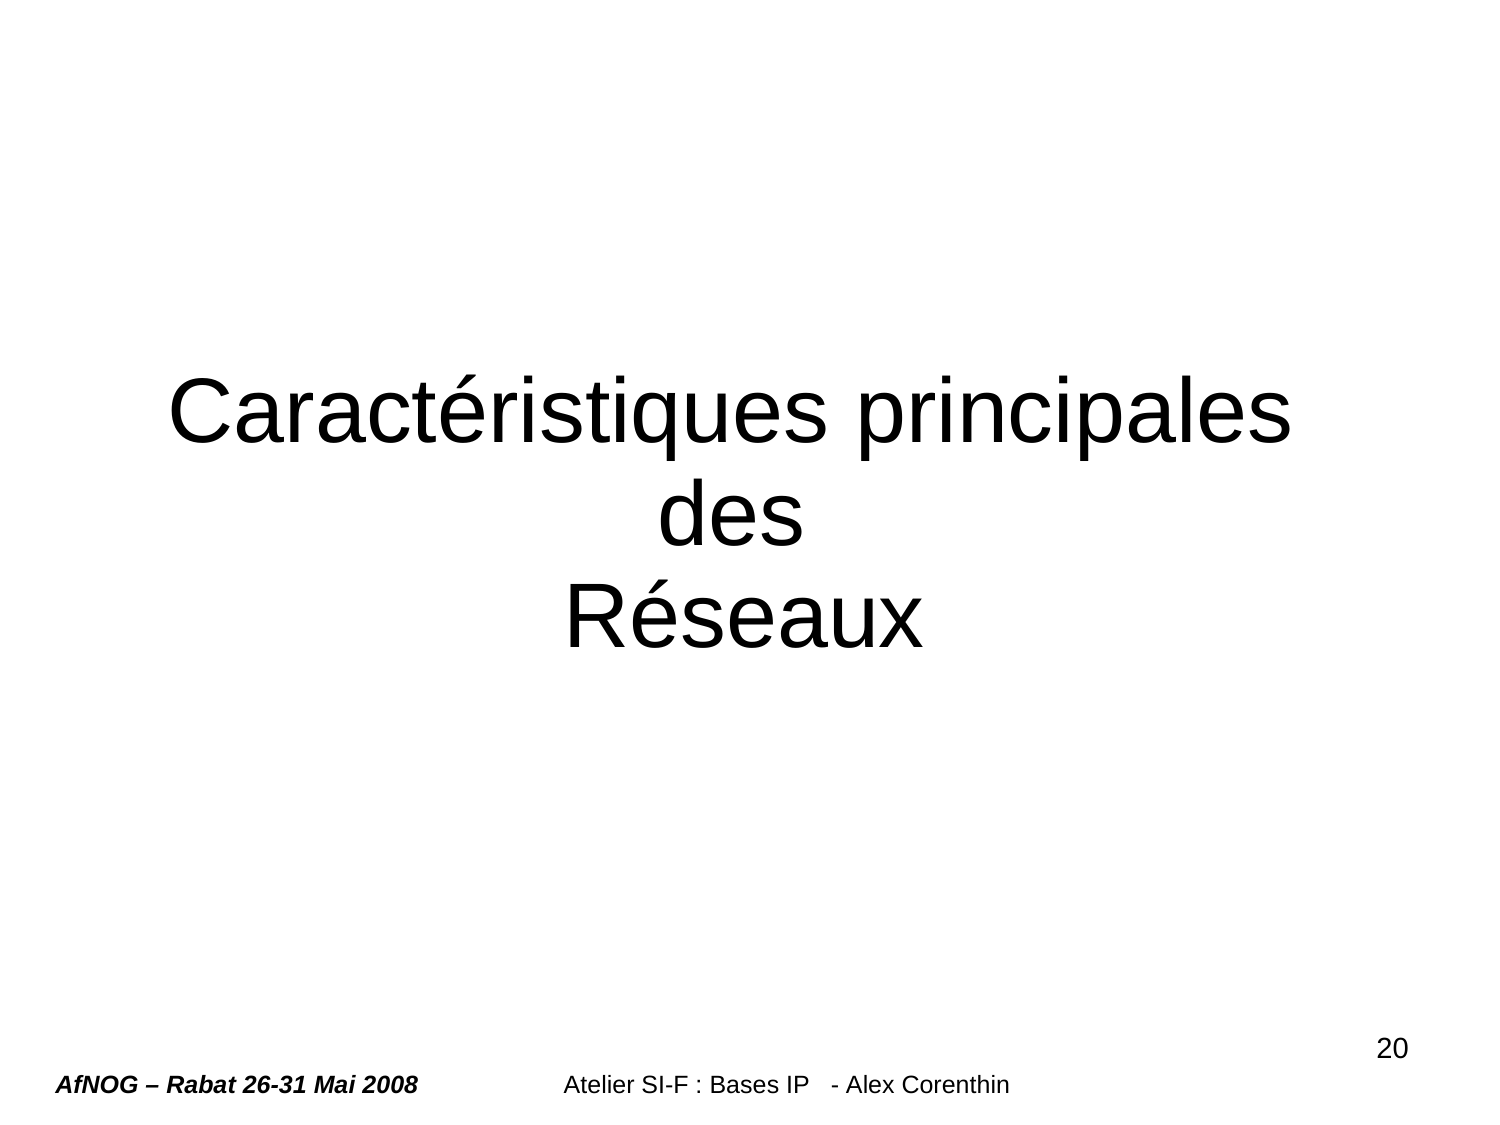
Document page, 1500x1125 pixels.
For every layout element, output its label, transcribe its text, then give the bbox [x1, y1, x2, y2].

title Caractéristiques principales des Réseaux [112, 340, 1377, 686]
